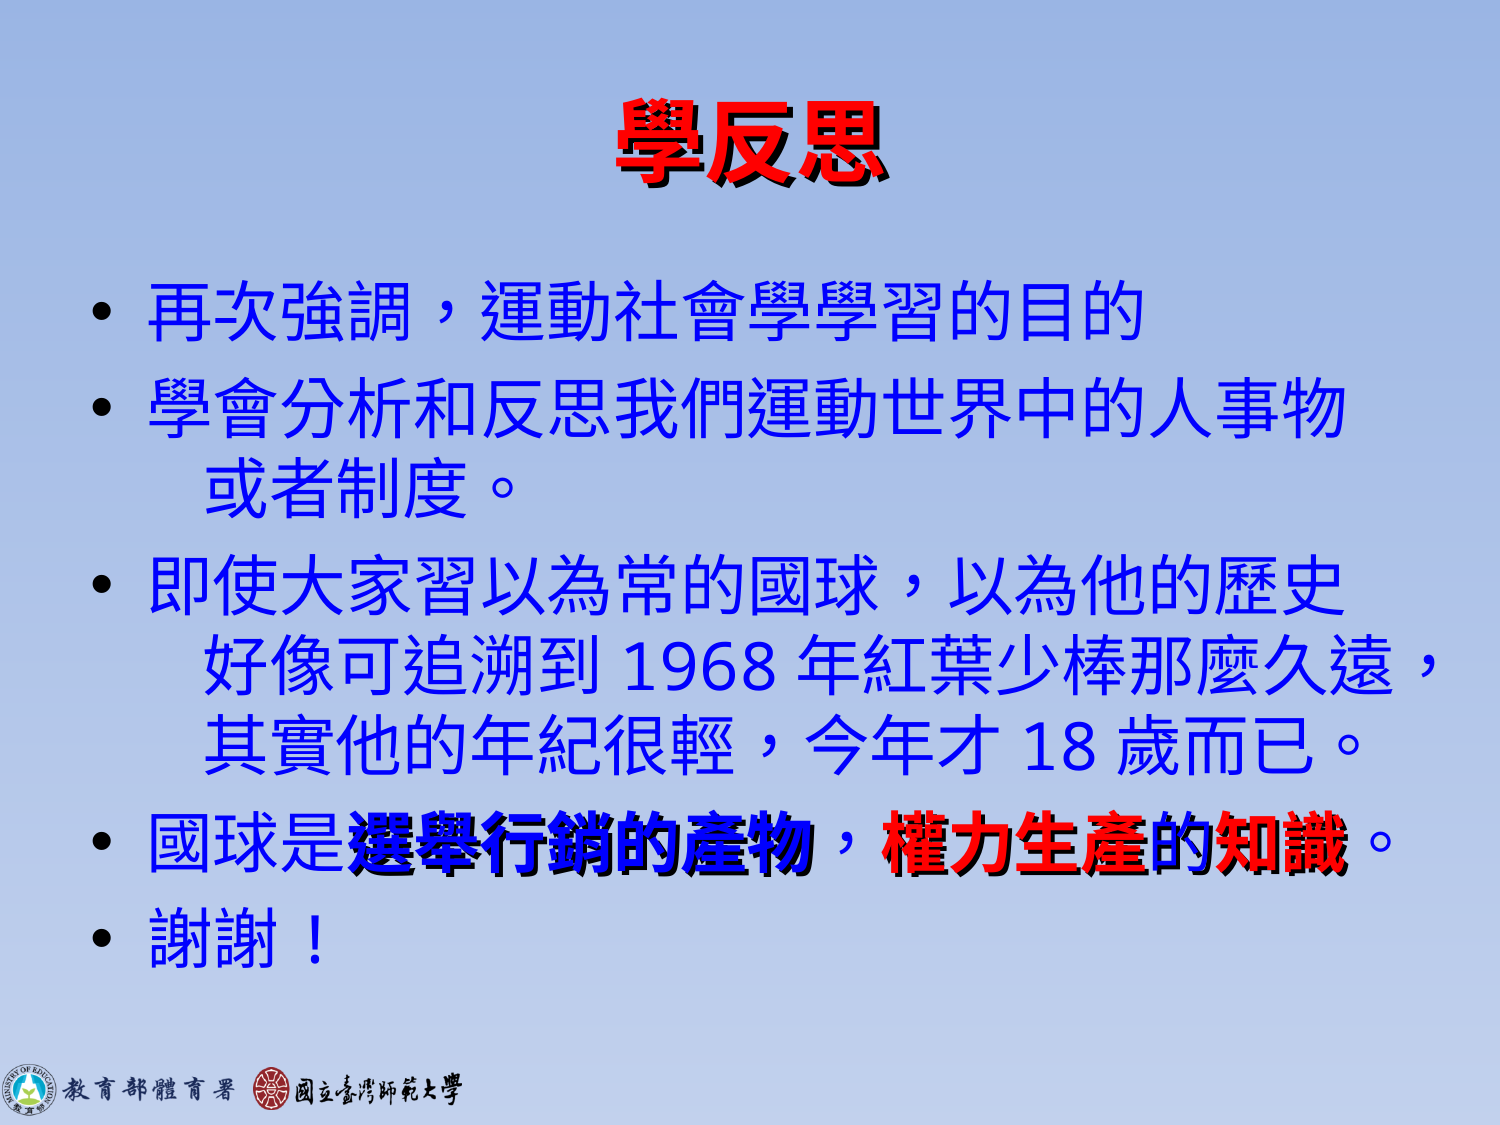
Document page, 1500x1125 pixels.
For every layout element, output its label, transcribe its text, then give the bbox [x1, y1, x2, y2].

title 學反思 [75, 45, 1426, 233]
list 再次強調，運動社會學學習的目的 學會分析和反思我們運動世界中的人事物或者制度。 即使大家習以為常的國球，以為他的歷史好像可追溯到1968年紅葉少棒那麼久遠，其實他的年紀很輕，今年才18歲而已。 國球是選舉行銷的產物，權力生產的知識。 謝謝! [75, 262, 1426, 1005]
